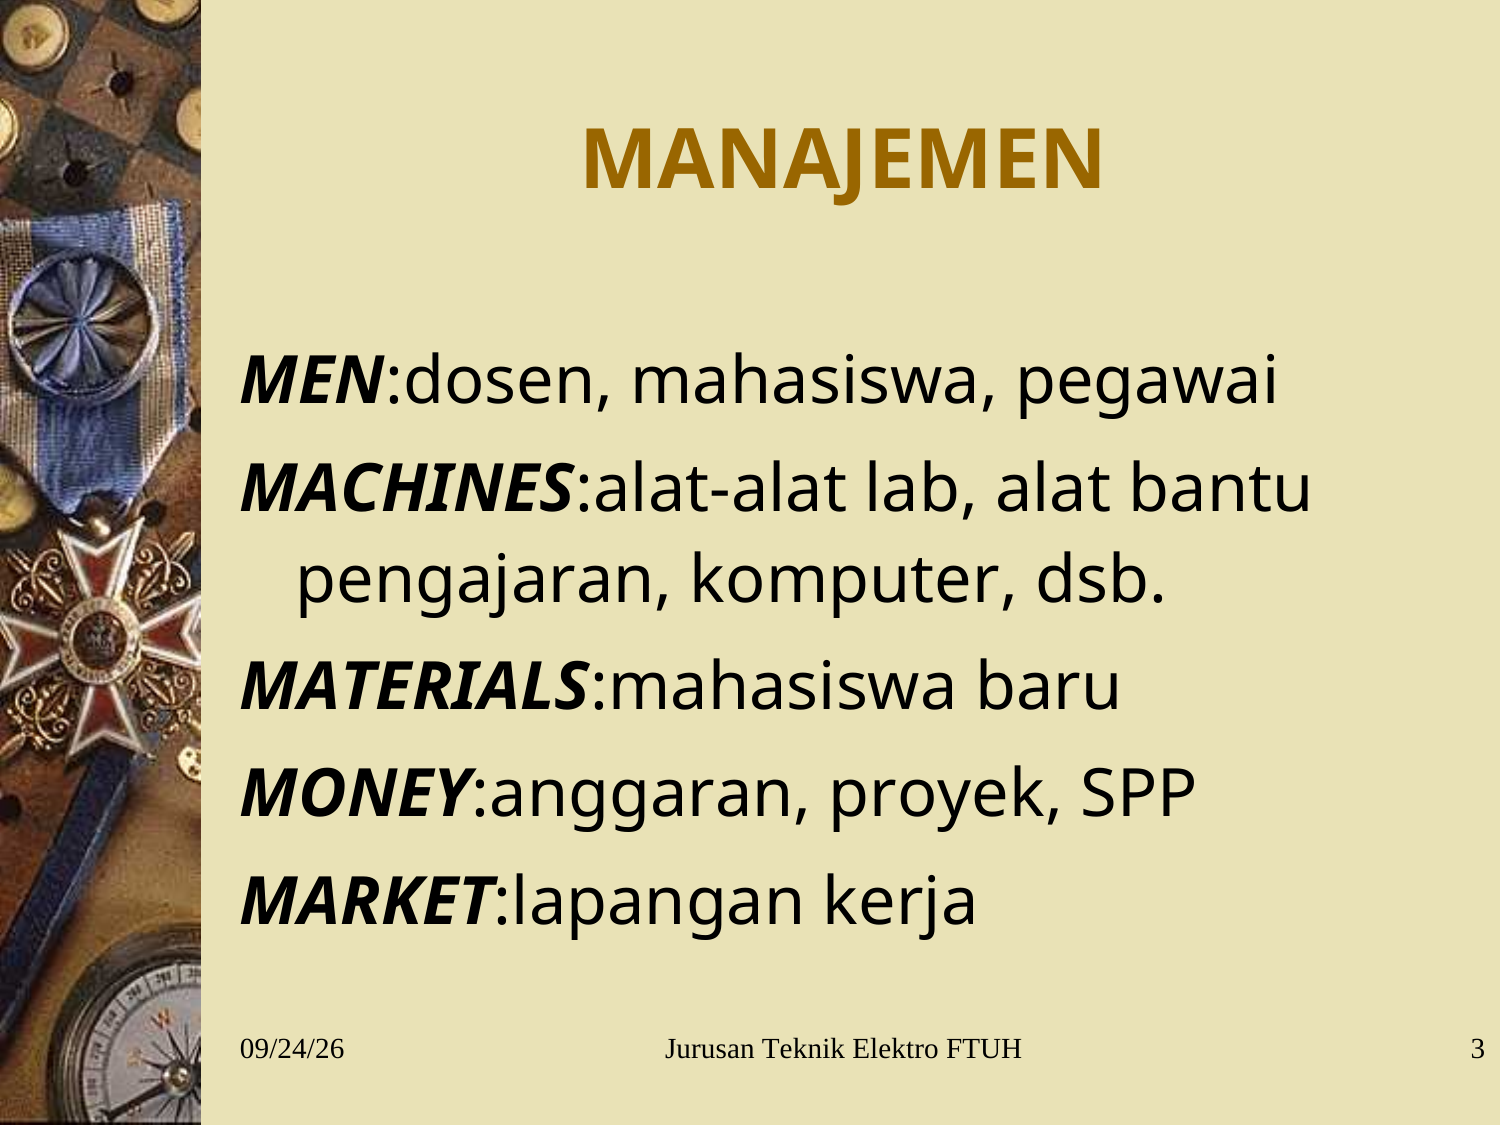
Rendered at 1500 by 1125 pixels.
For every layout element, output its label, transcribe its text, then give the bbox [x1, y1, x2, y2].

picture [0, 0, 201, 1125]
title MANAJEMEN [224, 98, 1463, 214]
list MEN:dosen, mahasiswa, pegawai MACHINES:alat-alat lab, alat bantu pengajaran, komputer, dsb. MATERIALS:mahasiswa baru MONEY:anggaran, proyek, SPP MARKET:lapangan kerja [224, 324, 1475, 1001]
